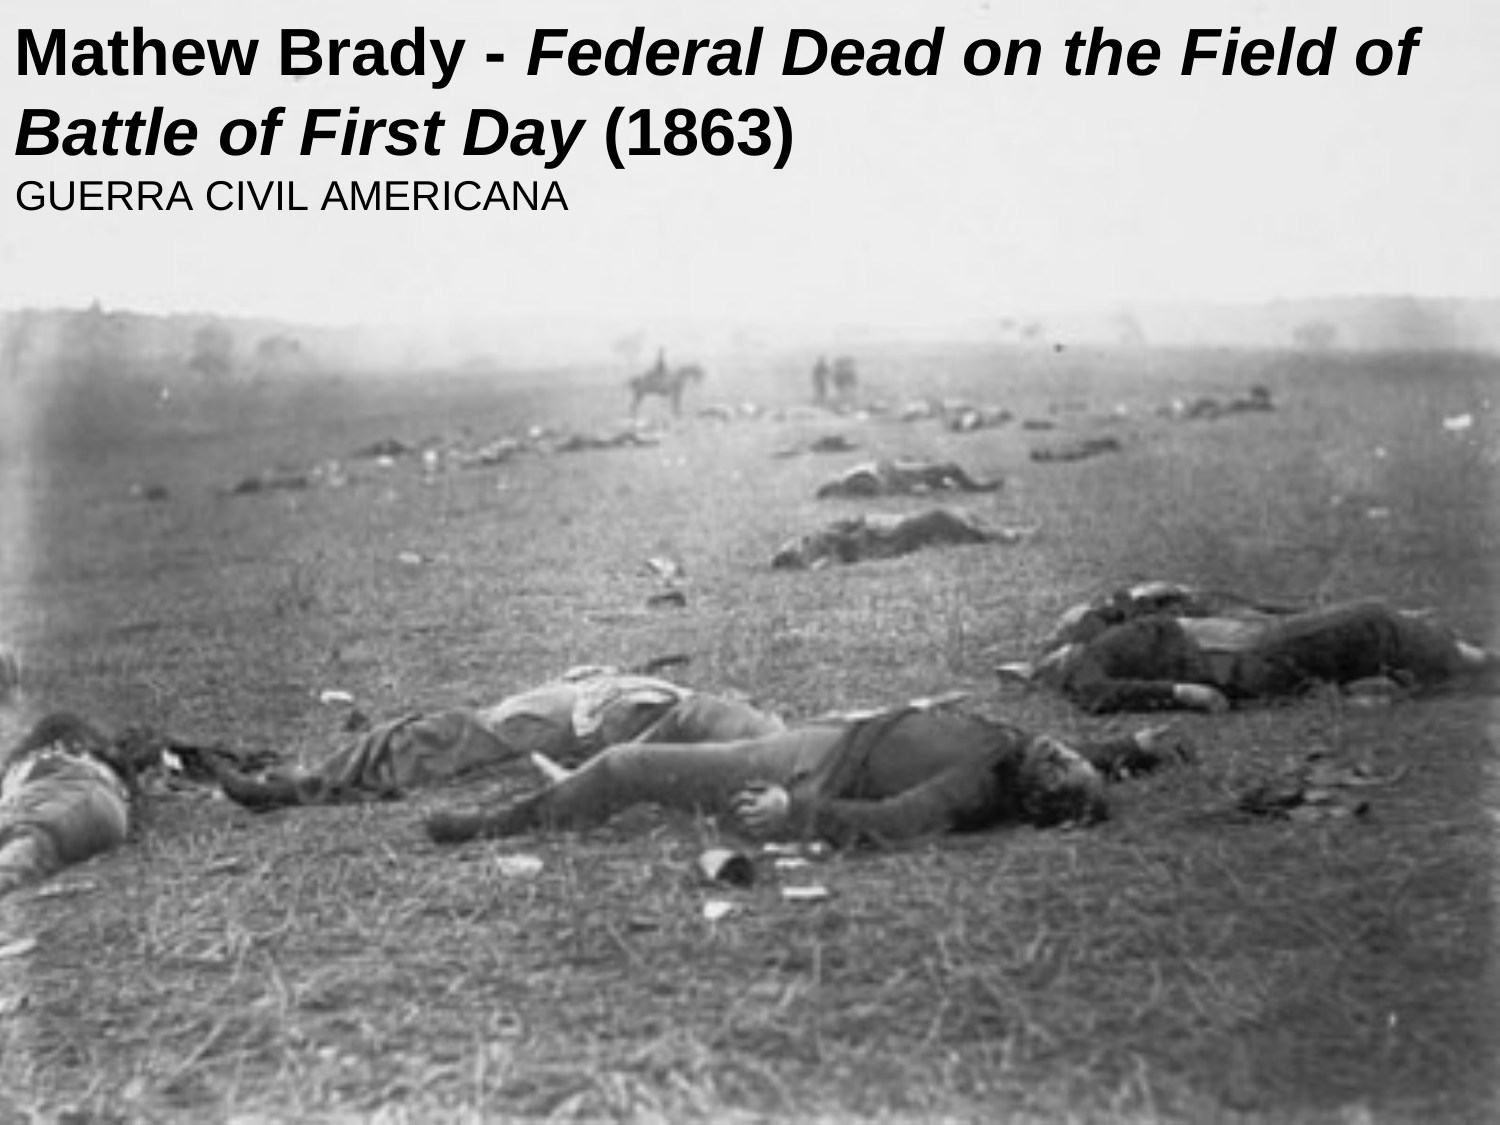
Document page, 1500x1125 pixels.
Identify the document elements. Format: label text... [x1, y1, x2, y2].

picture [0, 227, 1500, 1125]
text_box Mathew Brady - Federal Dead on the Field of Battle of First Day (1863) GUERRA CIVIL AMERICANA [0, 0, 1500, 227]
